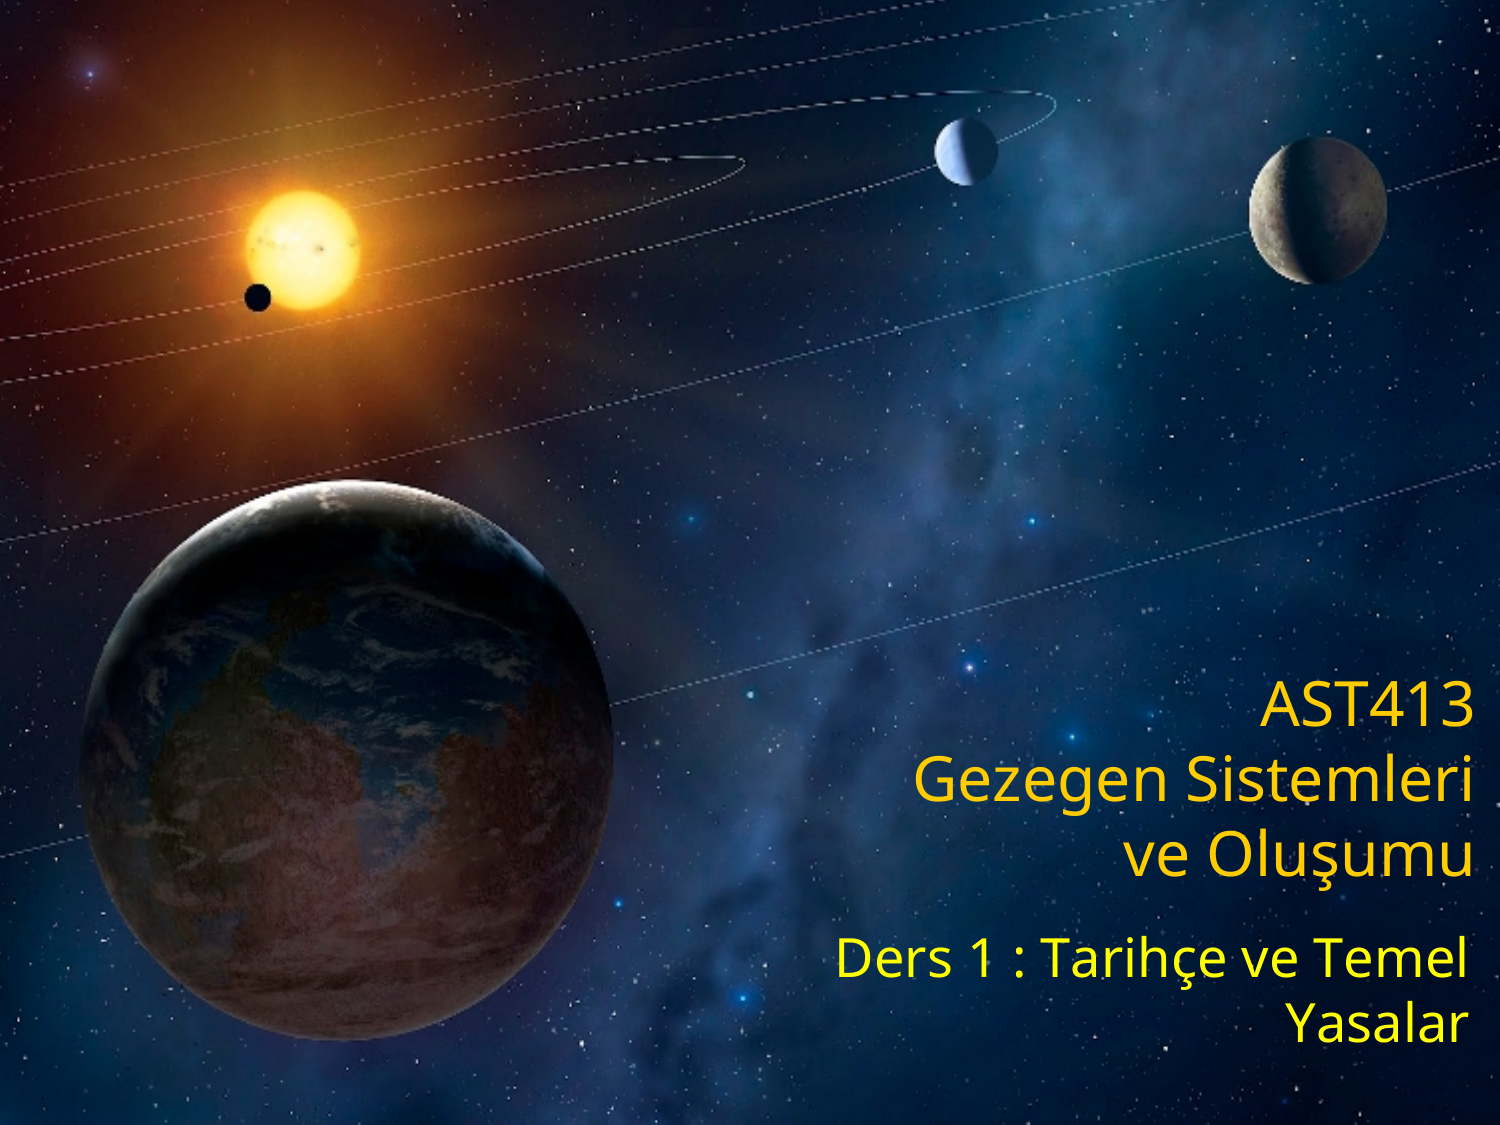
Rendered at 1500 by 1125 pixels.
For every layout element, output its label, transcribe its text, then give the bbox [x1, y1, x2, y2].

picture [0, 0, 1500, 1125]
title AST413 Gezegen Sistemleri ve Oluşumu [570, 664, 1492, 890]
text_box Ders 1 : Tarihçe ve Temel Yasalar [759, 915, 1486, 1081]
